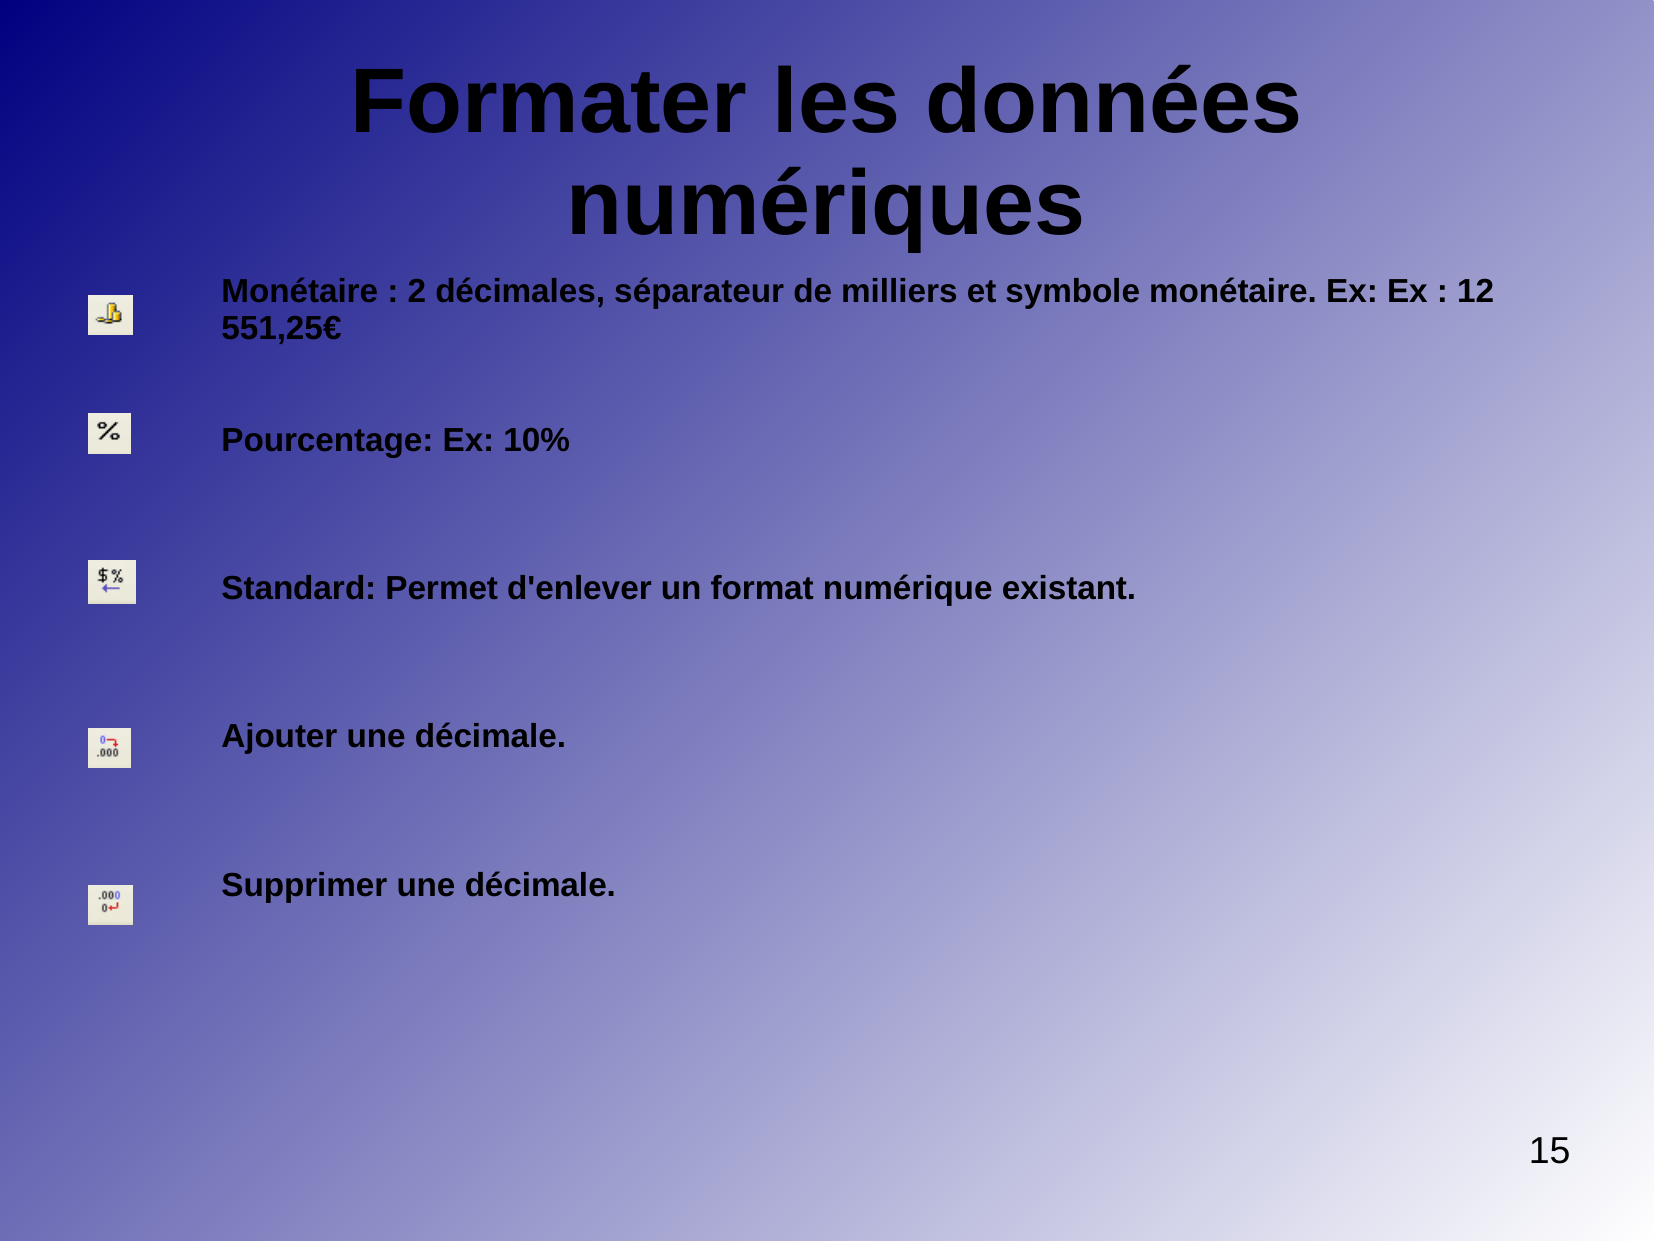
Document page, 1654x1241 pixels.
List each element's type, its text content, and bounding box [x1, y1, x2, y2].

picture [88, 560, 136, 604]
picture [88, 295, 133, 335]
text_box Monétaire : 2 décimales, séparateur de milliers et symbole monétaire. Ex: Ex : 12 551,25€ Pourcentage: Ex: 10% Standard: Permet d'enlever un format numérique existant. Ajouter une décimale. Supprimer une décimale. [206, 265, 1595, 931]
title Formater les données numériques [82, 50, 1571, 256]
picture [88, 728, 131, 768]
picture [88, 885, 133, 925]
picture [88, 413, 131, 454]
